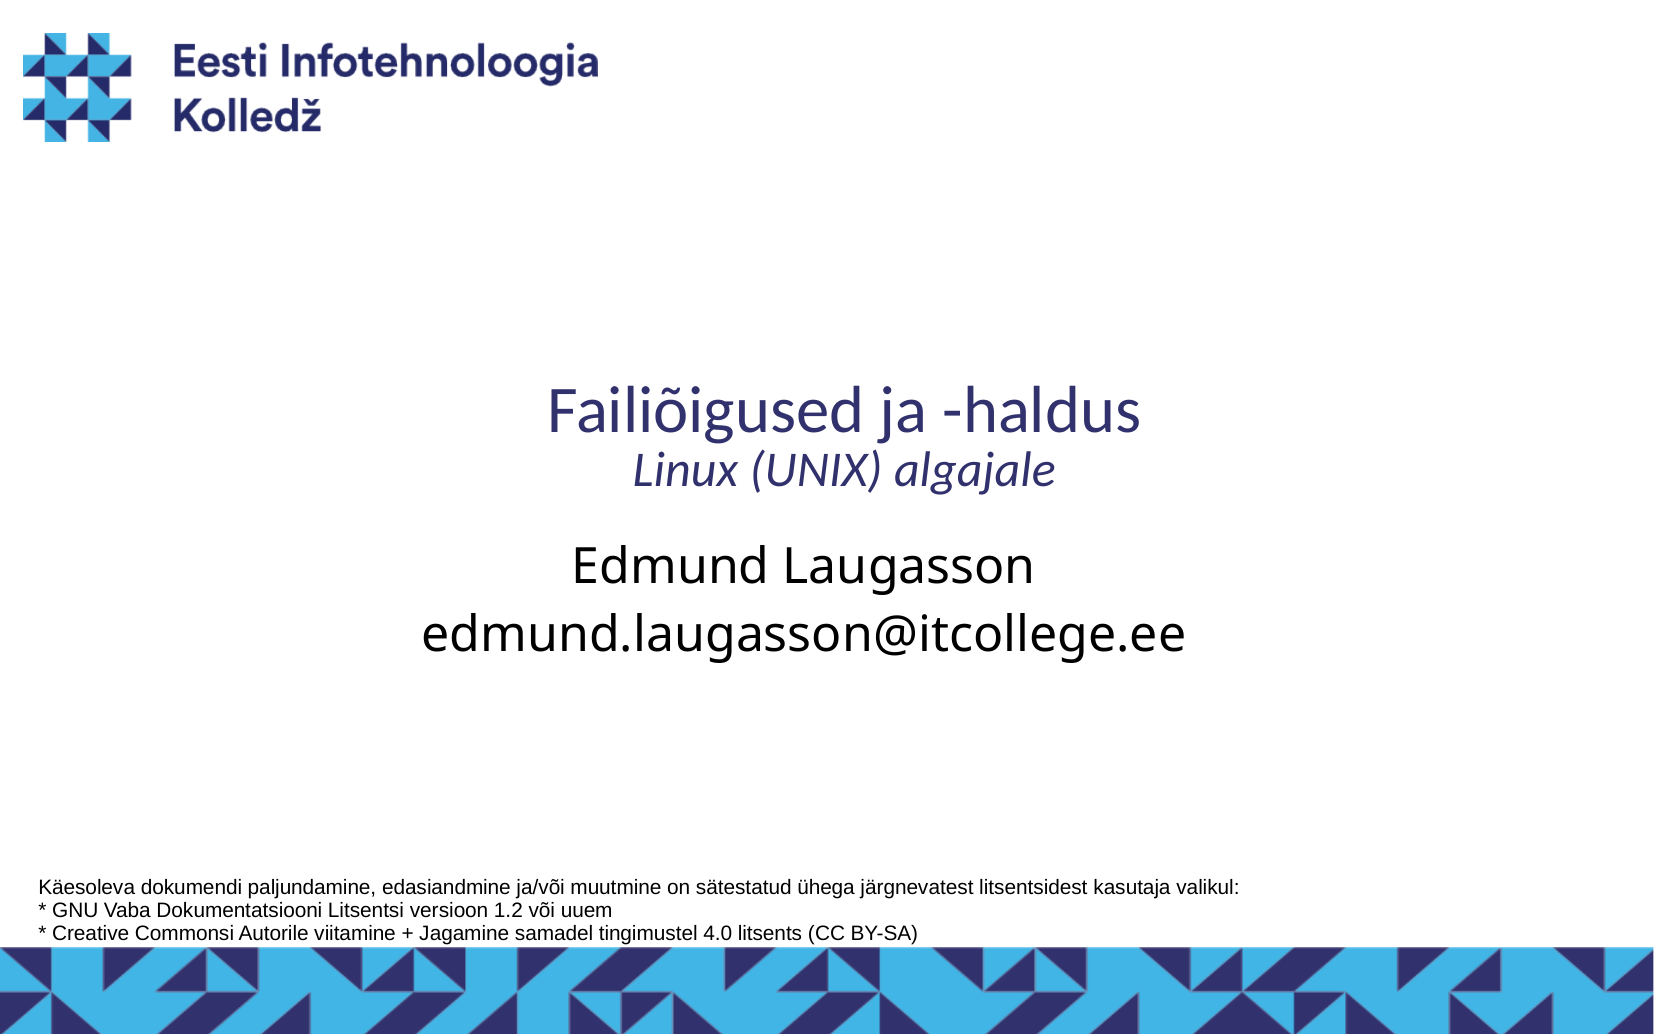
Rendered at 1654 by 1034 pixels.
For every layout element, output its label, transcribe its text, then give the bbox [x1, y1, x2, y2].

title Failiõigused ja -haldus Linux (UNIX) algajale [82, 346, 1607, 535]
picture [23, 33, 598, 142]
text_box Käesoleva dokumendi paljundamine, edasiandmine ja/või muutmine on sätestatud ühega järgnevatest litsentsidest kasutaja valikul: * GNU Vaba Dokumentatsiooni Litsentsi versioon 1.2 või uuem * Creative Commonsi Autorile viitamine + Jagamine samadel tingimustel 4.0 litsents (CC BY-SA) [23, 868, 1530, 953]
subtitle Edmund Laugasson edmund.laugasson@itcollege.ee [236, 532, 1372, 665]
